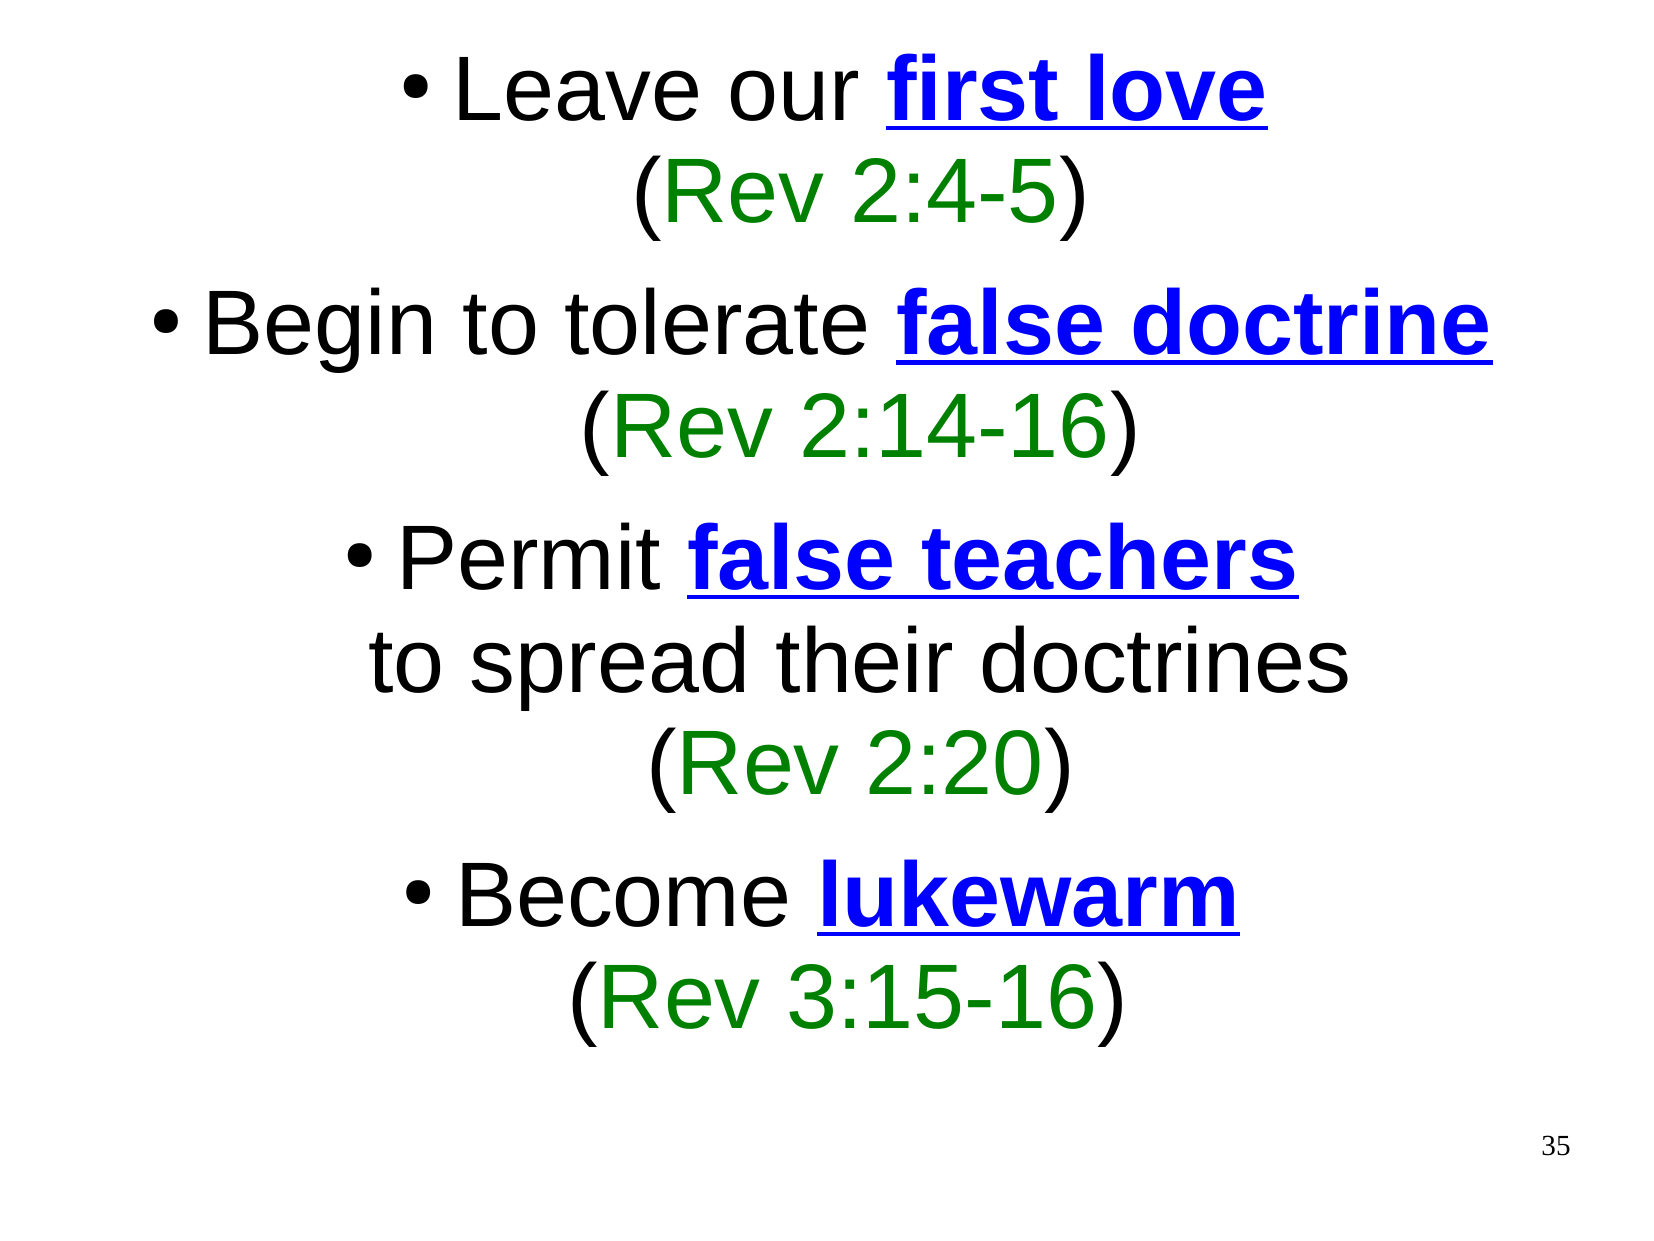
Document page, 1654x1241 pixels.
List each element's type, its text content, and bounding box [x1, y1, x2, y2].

list Leave our first love (Rev 2:4-5) Begin to tolerate false doctrine (Rev 2:14-16) Permit false teachers to spread their doctrines (Rev 2:20) Become lukewarm (Rev 3:15-16) [37, 37, 1613, 1238]
